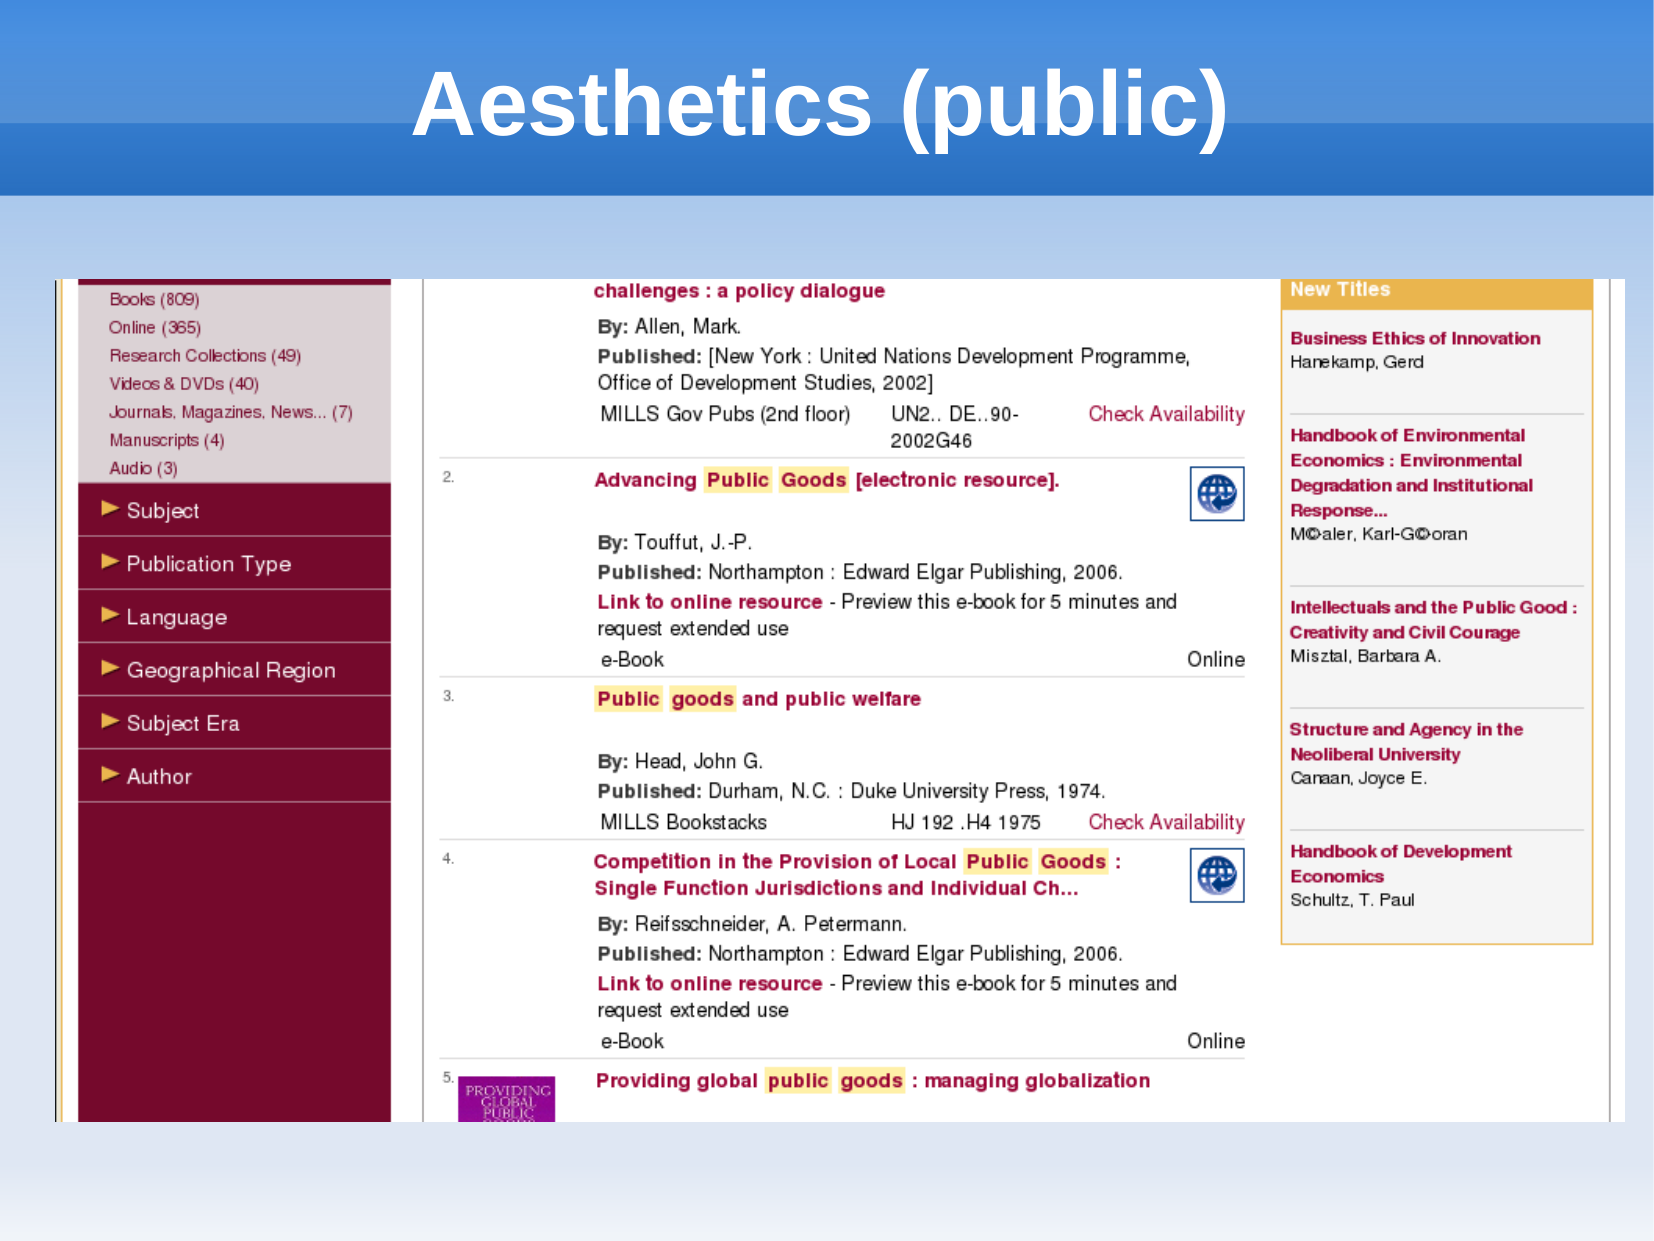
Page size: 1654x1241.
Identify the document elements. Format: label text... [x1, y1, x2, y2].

picture [0, 0, 1654, 1241]
title Aesthetics (public) [76, 7, 1565, 200]
